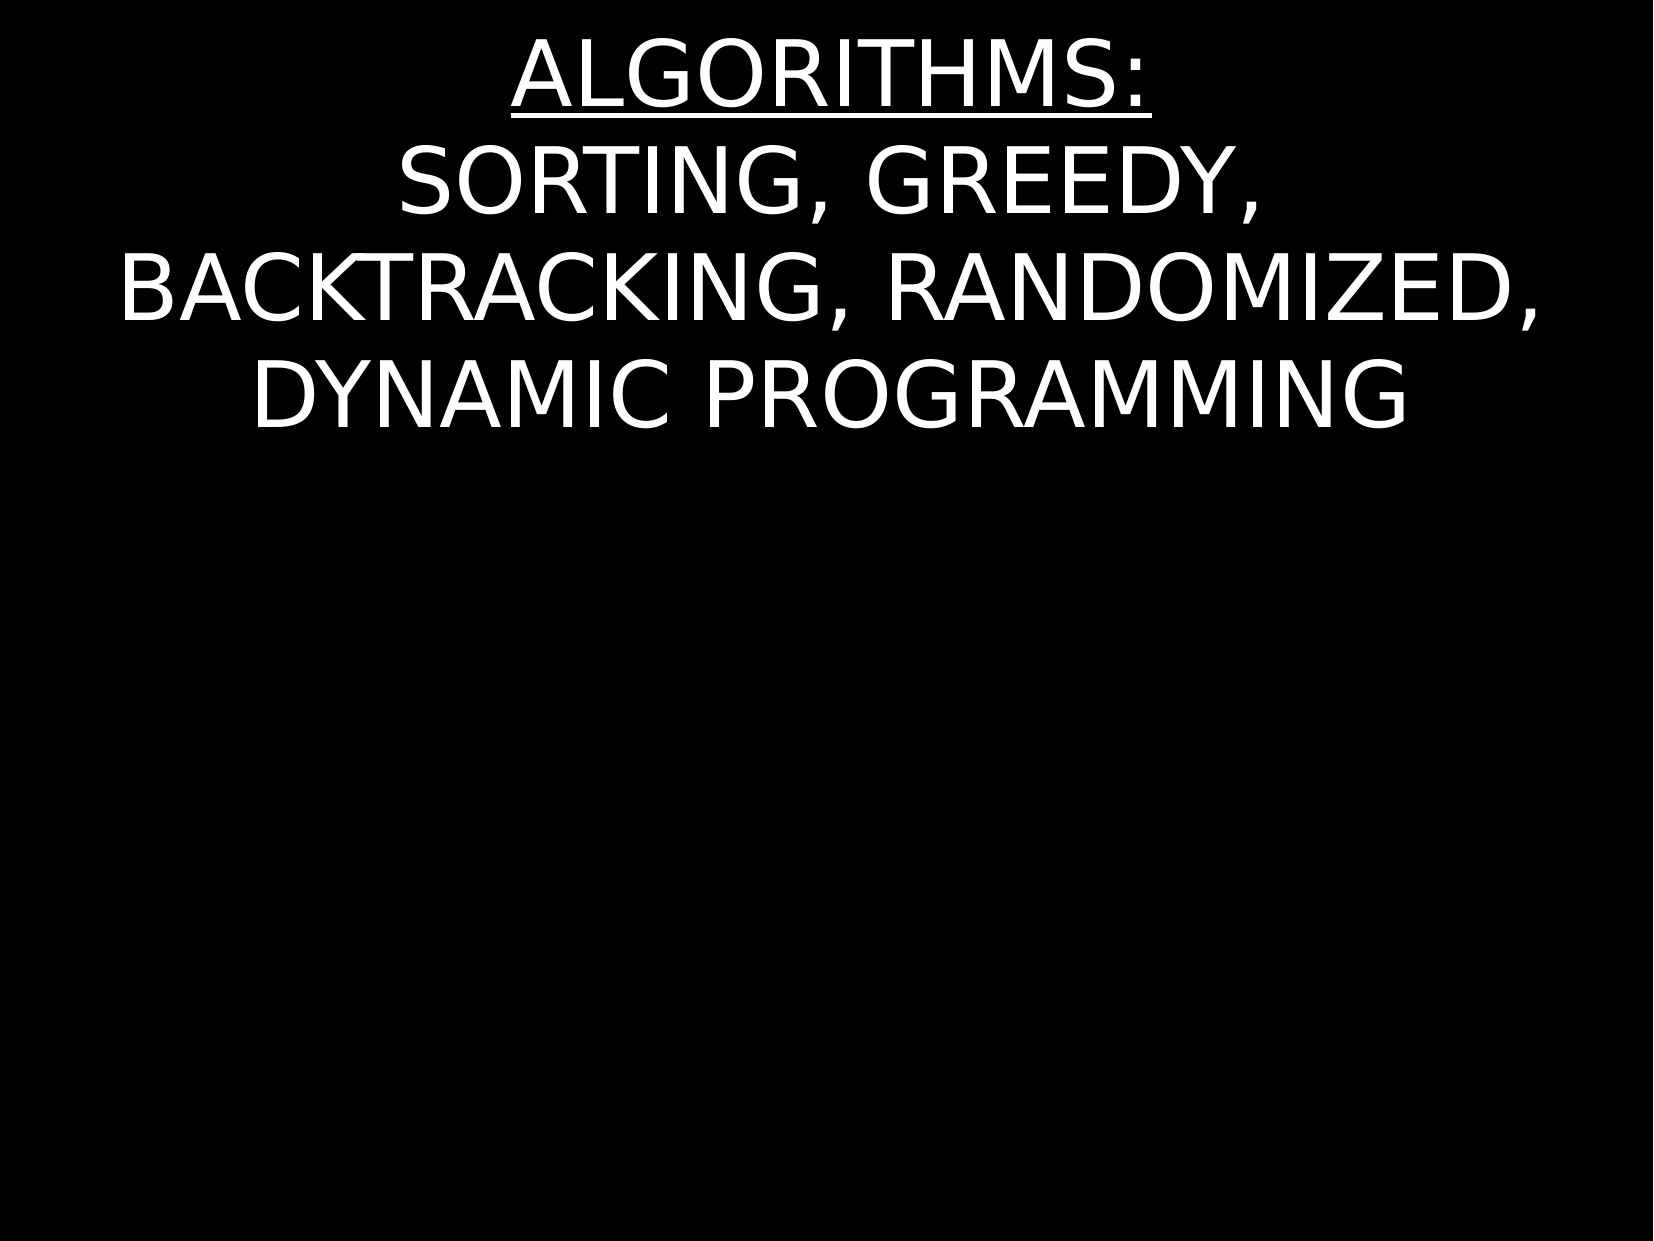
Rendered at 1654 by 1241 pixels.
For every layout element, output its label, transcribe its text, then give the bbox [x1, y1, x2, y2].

title ALGORITHMS: SORTING, GREEDY, BACKTRACKING, RANDOMIZED, DYNAMIC PROGRAMMING [87, 21, 1576, 450]
